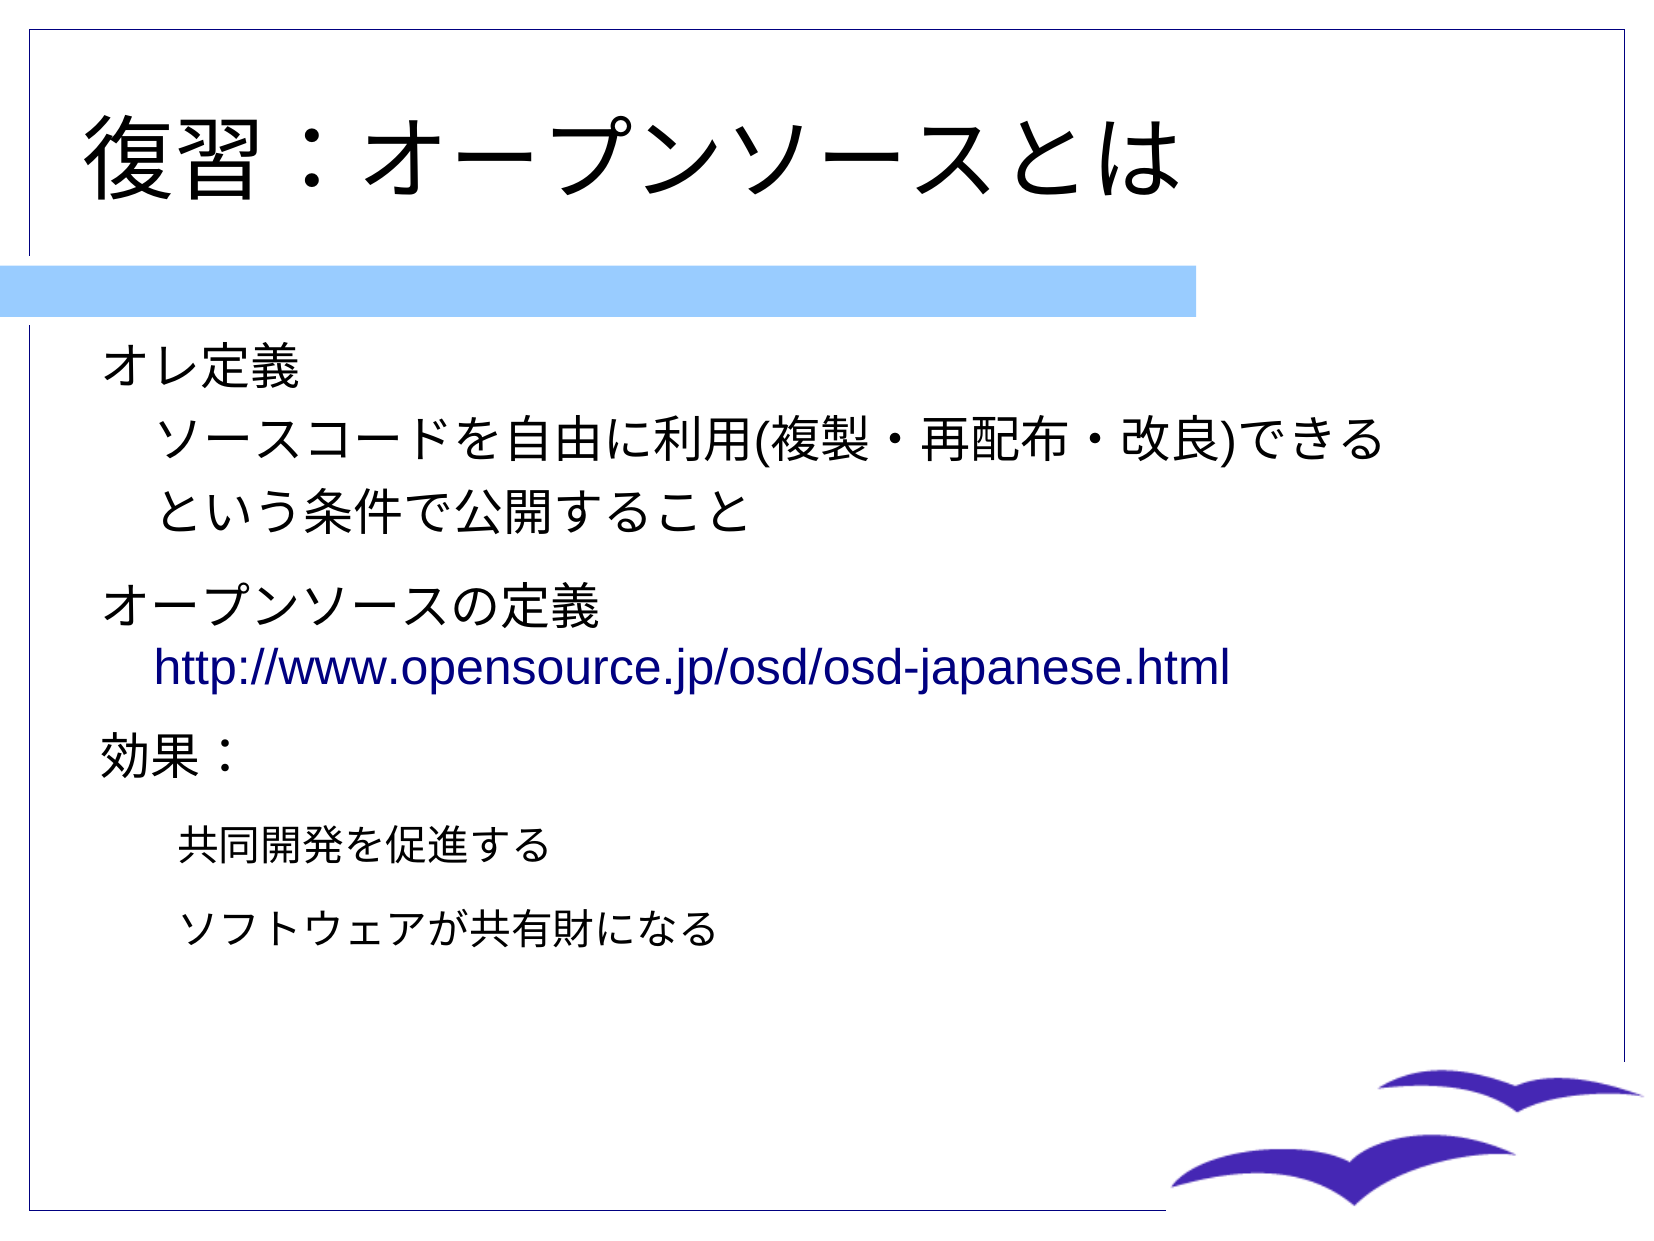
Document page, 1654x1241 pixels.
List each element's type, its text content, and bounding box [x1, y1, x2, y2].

title 復習：オープンソースとは [82, 49, 1571, 257]
picture [1166, 1062, 1654, 1211]
list オレ定義 ソースコードを自由に利用(複製・再配布・改良)できる という条件で公開すること オープンソースの定義 http://www.opensource.jp/osd/osd-japanese.html 効果： 共同開発を促進する ソフトウェアが共有財になる [82, 326, 1571, 1109]
